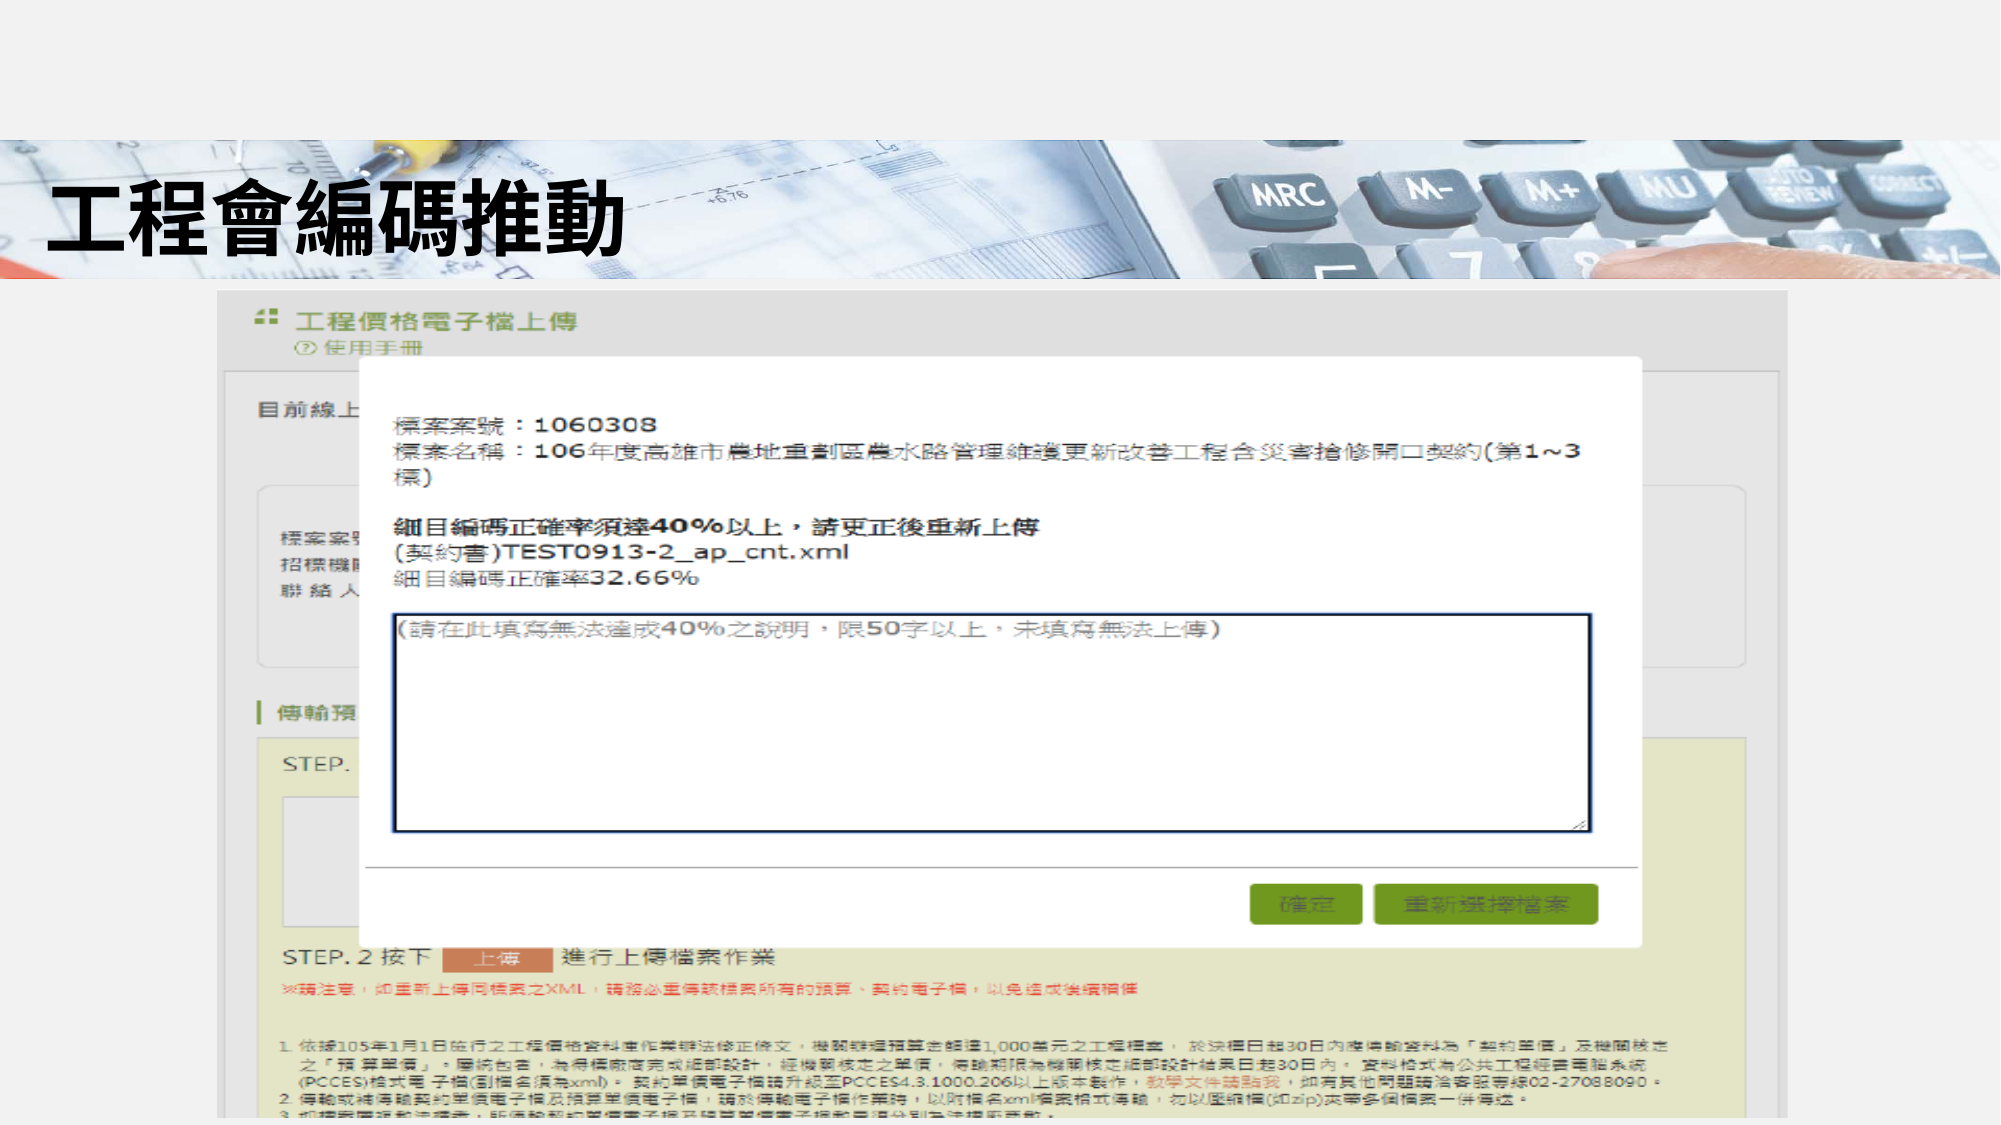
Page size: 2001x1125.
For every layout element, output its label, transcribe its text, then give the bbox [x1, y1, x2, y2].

text_box [0, 141, 2000, 278]
text_box 工程會編碼推動 [29, 158, 1569, 275]
picture [217, 289, 1788, 1118]
